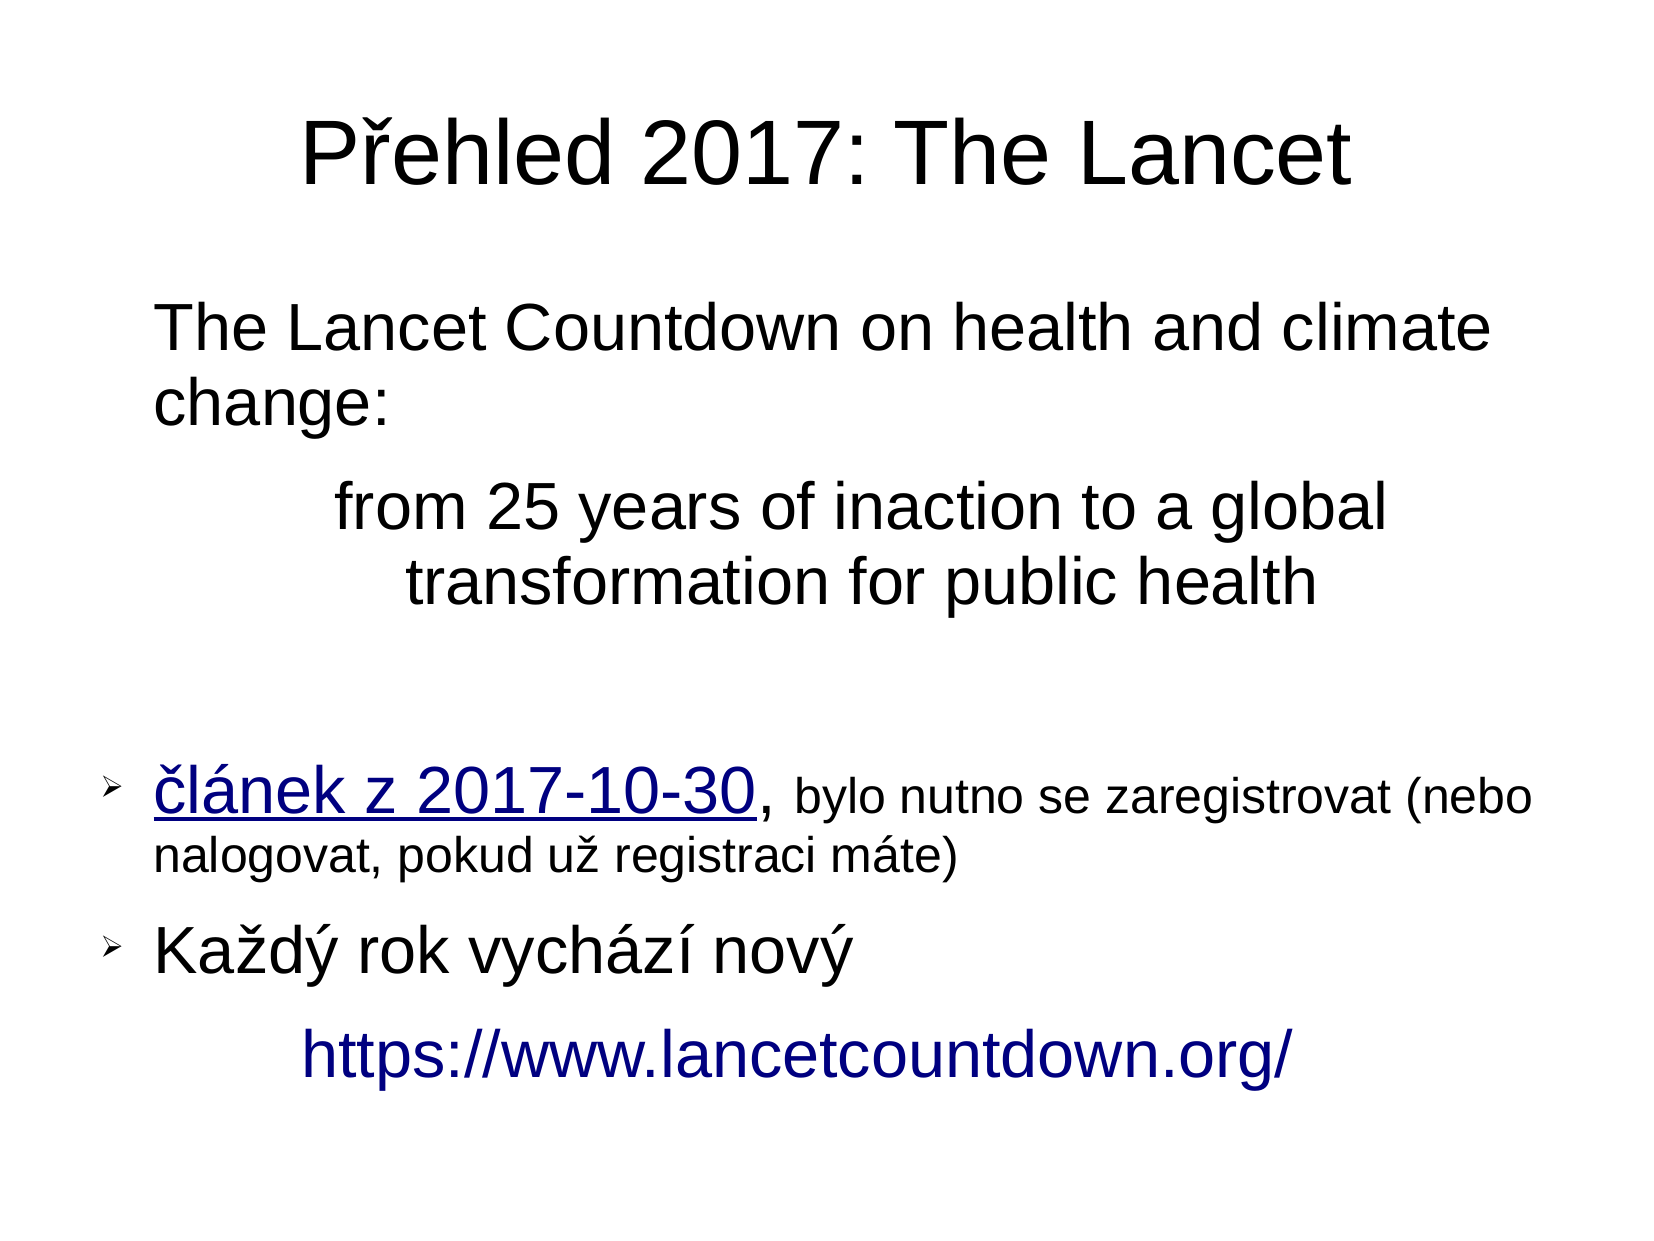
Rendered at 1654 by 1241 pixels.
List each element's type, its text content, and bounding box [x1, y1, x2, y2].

title Přehled 2017: The Lancet [82, 49, 1571, 257]
list The Lancet Countdown on health and climate change: from 25 years of inaction to a global transformation for public health článek z 2017-10-30, bylo nutno se zaregistrovat (nebo nalogovat, pokud už registraci máte) Každý rok vychází nový https://www.lancetcountdown.org/ [82, 290, 1571, 1109]
